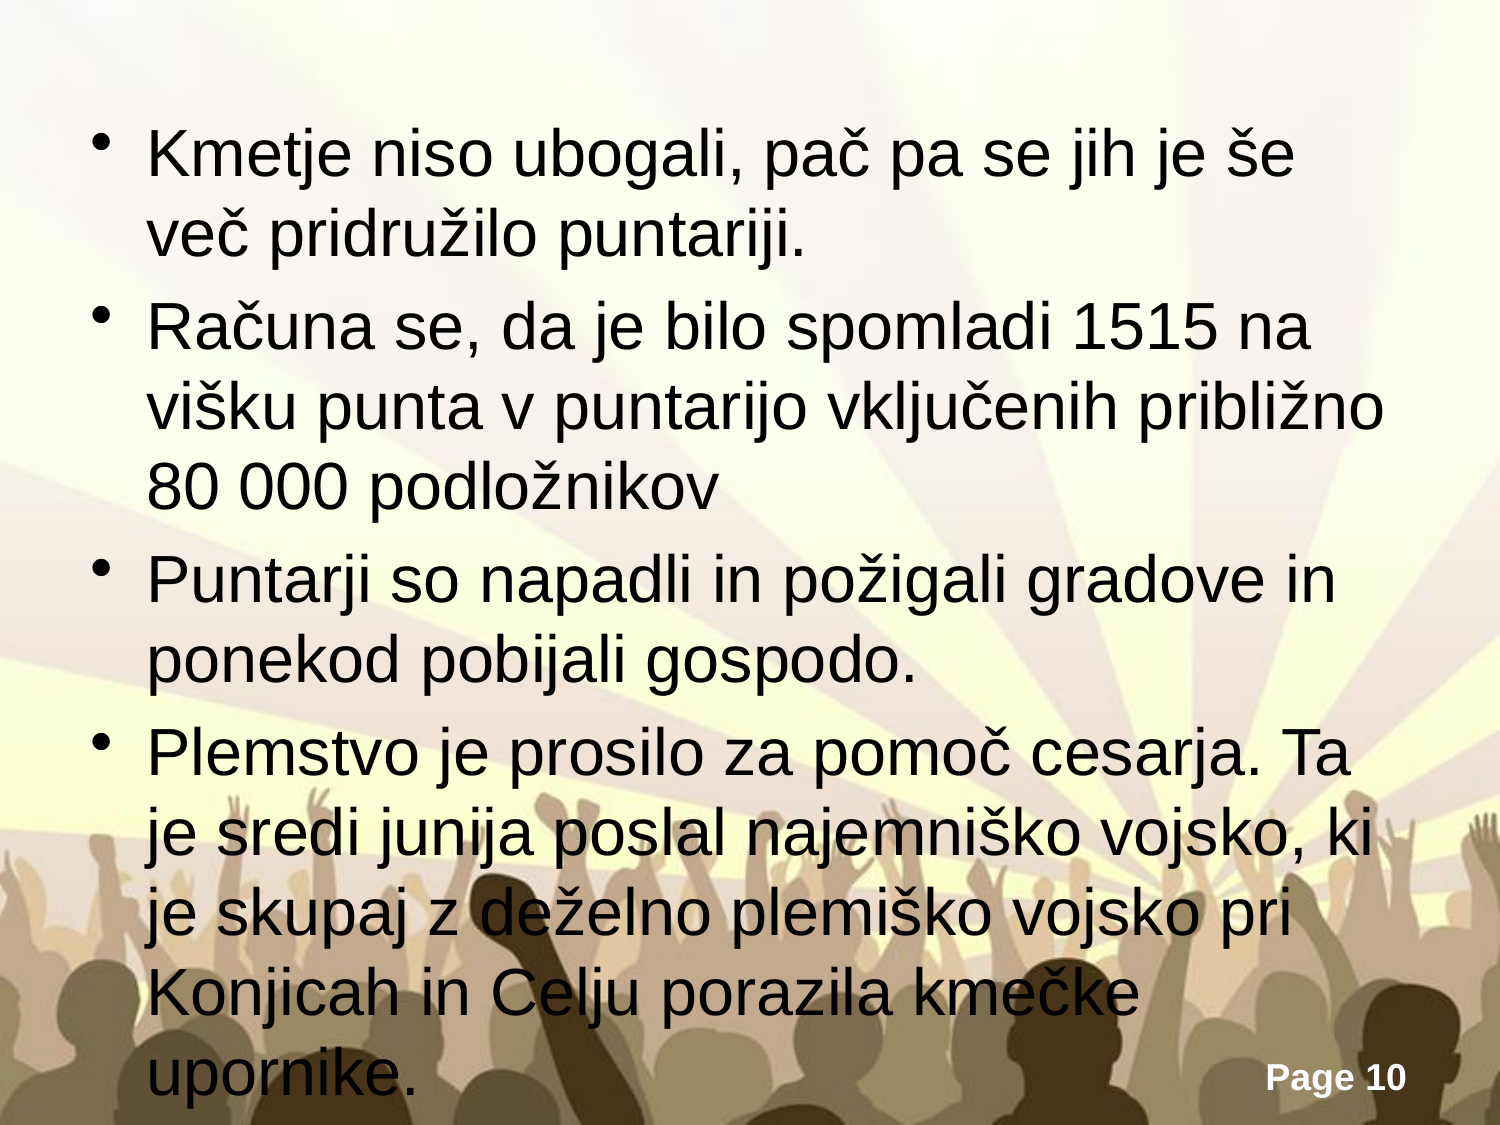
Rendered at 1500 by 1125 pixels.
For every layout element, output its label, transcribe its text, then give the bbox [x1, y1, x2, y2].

picture [0, 0, 1500, 1125]
list Kmetje niso ubogali, pač pa se jih je še več pridružilo puntariji. Računa se, da je bilo spomladi 1515 na višku punta v puntarijo vključenih približno 80 000 podložnikov Puntarji so napadli in požigali gradove in ponekod pobijali gospodo. Plemstvo je prosilo za pomoč cesarja. Ta je sredi junija poslal najemniško vojsko, ki je skupaj z deželno plemiško vojsko pri Konjicah in Celju porazila kmečke upornike. [75, 101, 1425, 1005]
